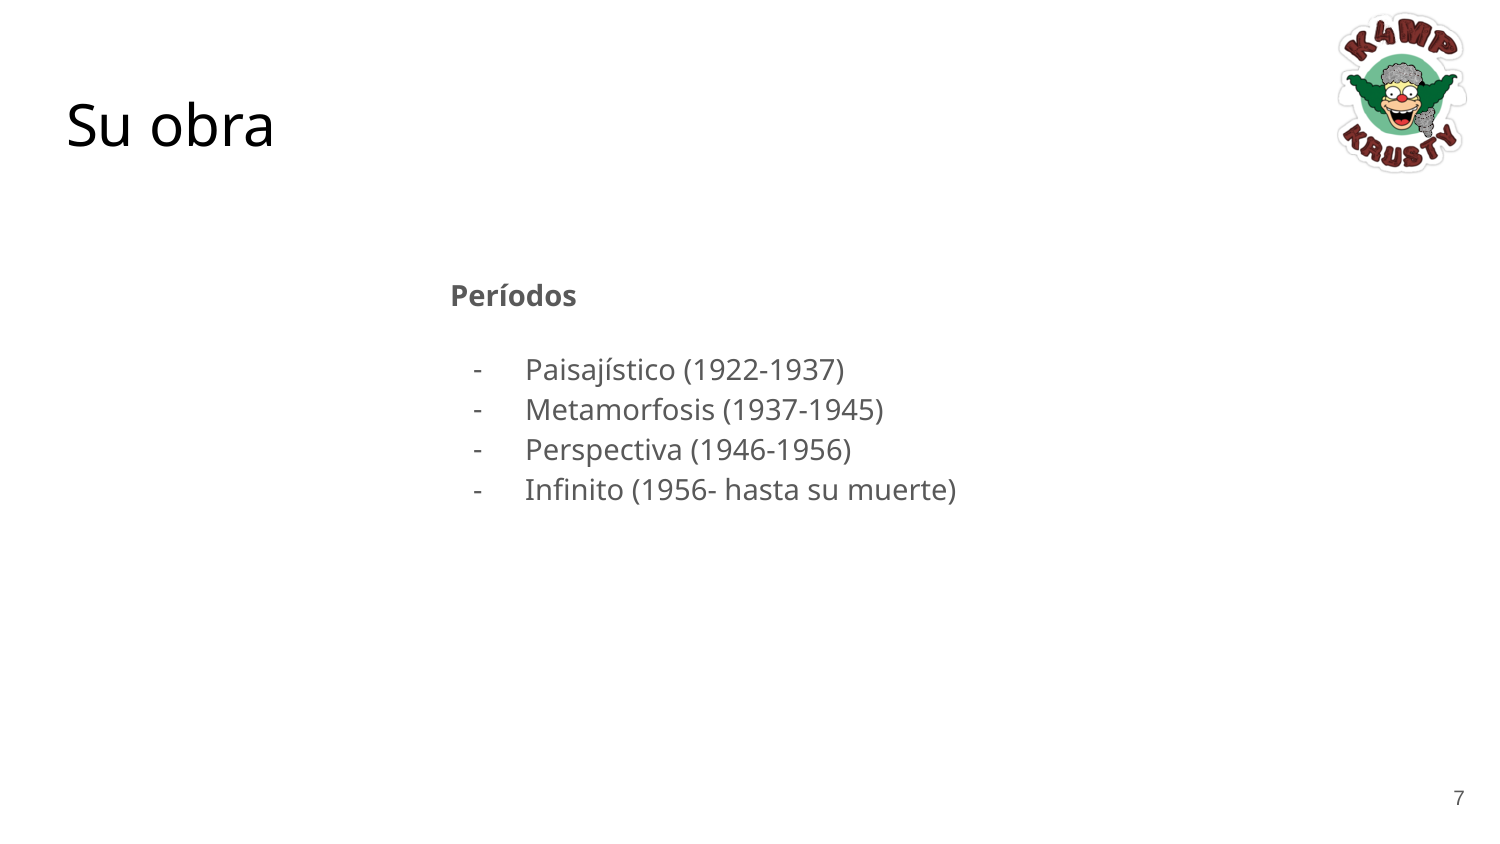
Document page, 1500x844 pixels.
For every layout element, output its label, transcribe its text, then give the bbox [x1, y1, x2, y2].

title Su obra [51, 72, 1449, 167]
slide_number 1 [1389, 764, 1480, 830]
picture [1316, 10, 1488, 175]
list Períodos Paisajístico (1922-1937) Metamorfosis (1937-1945) Perspectiva (1946-1956) Infinito (1956- hasta su muerte) [435, 257, 1092, 818]
